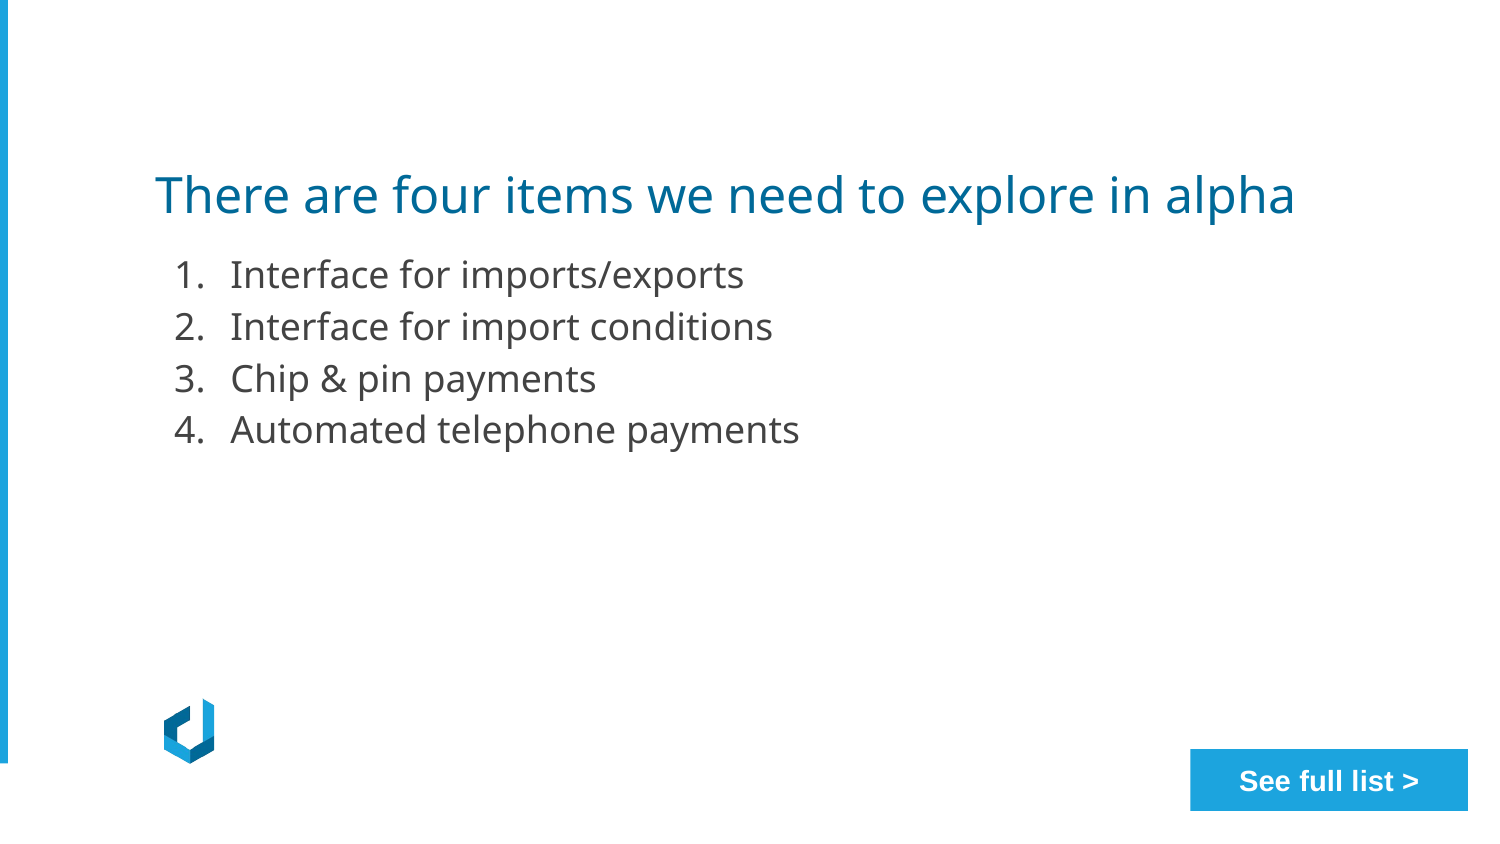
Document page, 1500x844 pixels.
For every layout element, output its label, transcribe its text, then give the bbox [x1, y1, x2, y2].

picture [164, 698, 215, 764]
text_box See full list > [1190, 749, 1468, 811]
list There are four items we need to explore in alpha Interface for imports/exports Interface for import conditions Chip & pin payments Automated telephone payments [140, 139, 1390, 637]
